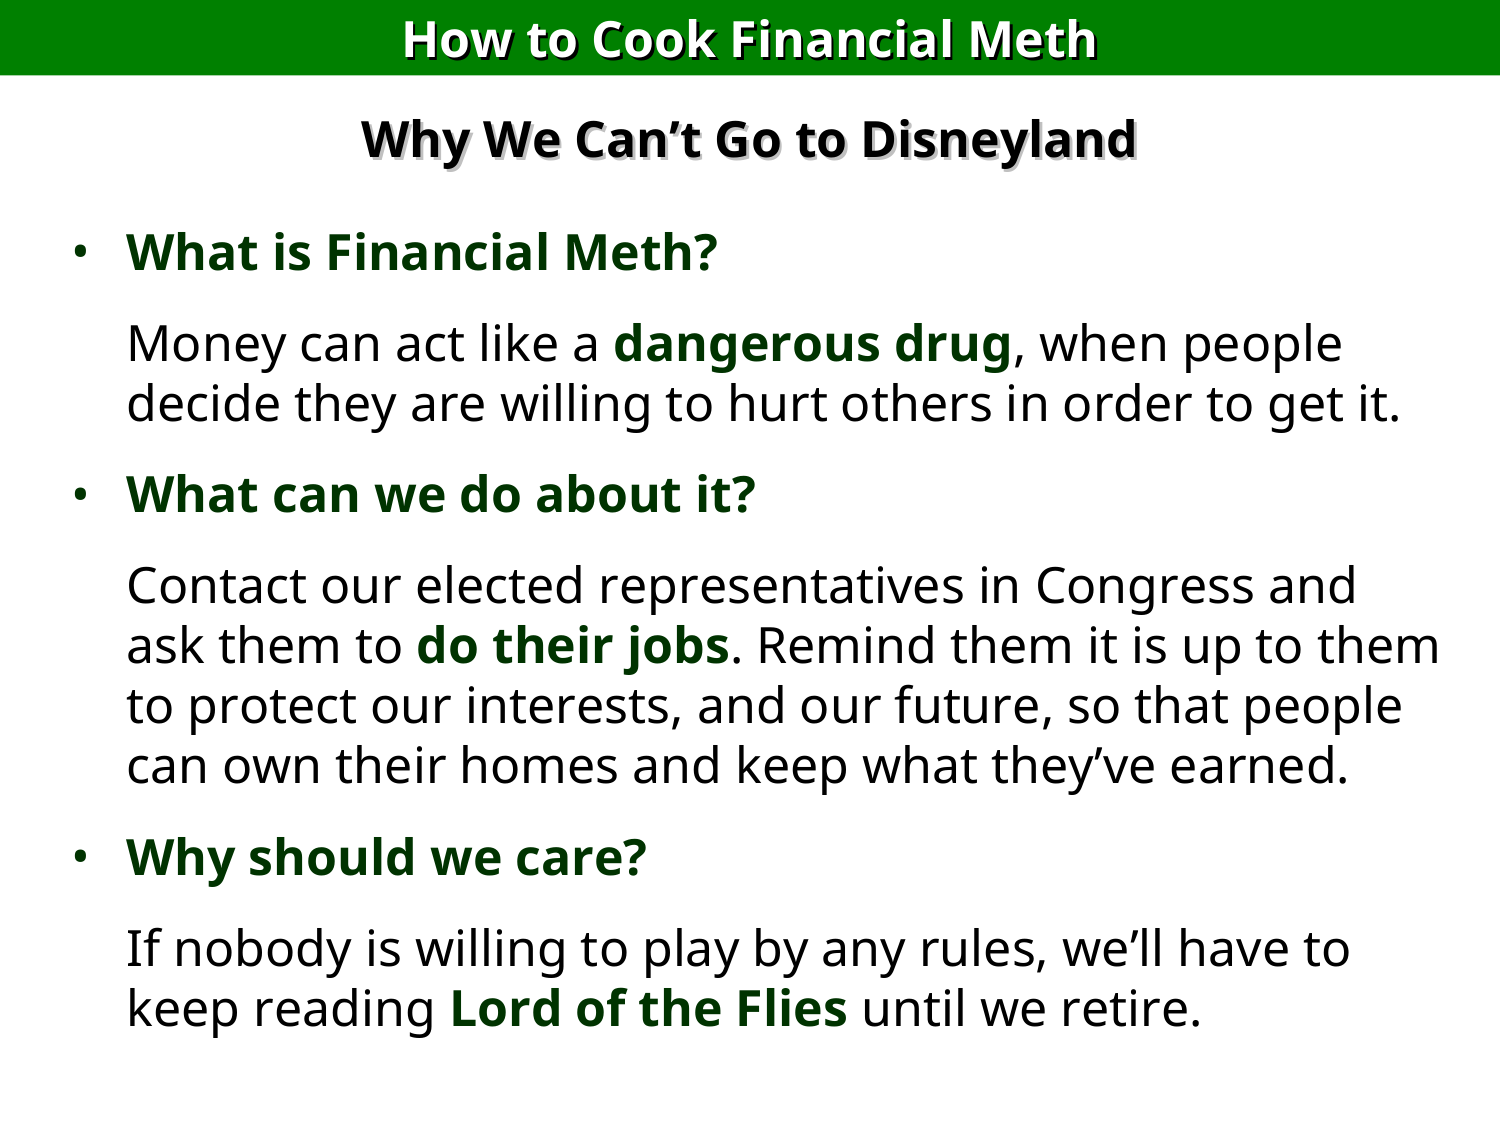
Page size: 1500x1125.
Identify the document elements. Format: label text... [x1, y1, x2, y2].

text_box How to Cook Financial Meth [0, 0, 1500, 76]
text_box What is Financial Meth? Money can act like a dangerous drug, when people decide they are willing to hurt others in order to get it. What can we do about it? Contact our elected representatives in Congress and ask them to do their jobs. Remind them it is up to them to protect our interests, and our future, so that people can own their homes and keep what they’ve earned. Why should we care? If nobody is willing to play by any rules, we’ll have to keep reading Lord of the Flies until we retire. [37, 212, 1463, 1045]
title Why We Can’t Go to Disneyland [112, 99, 1388, 176]
